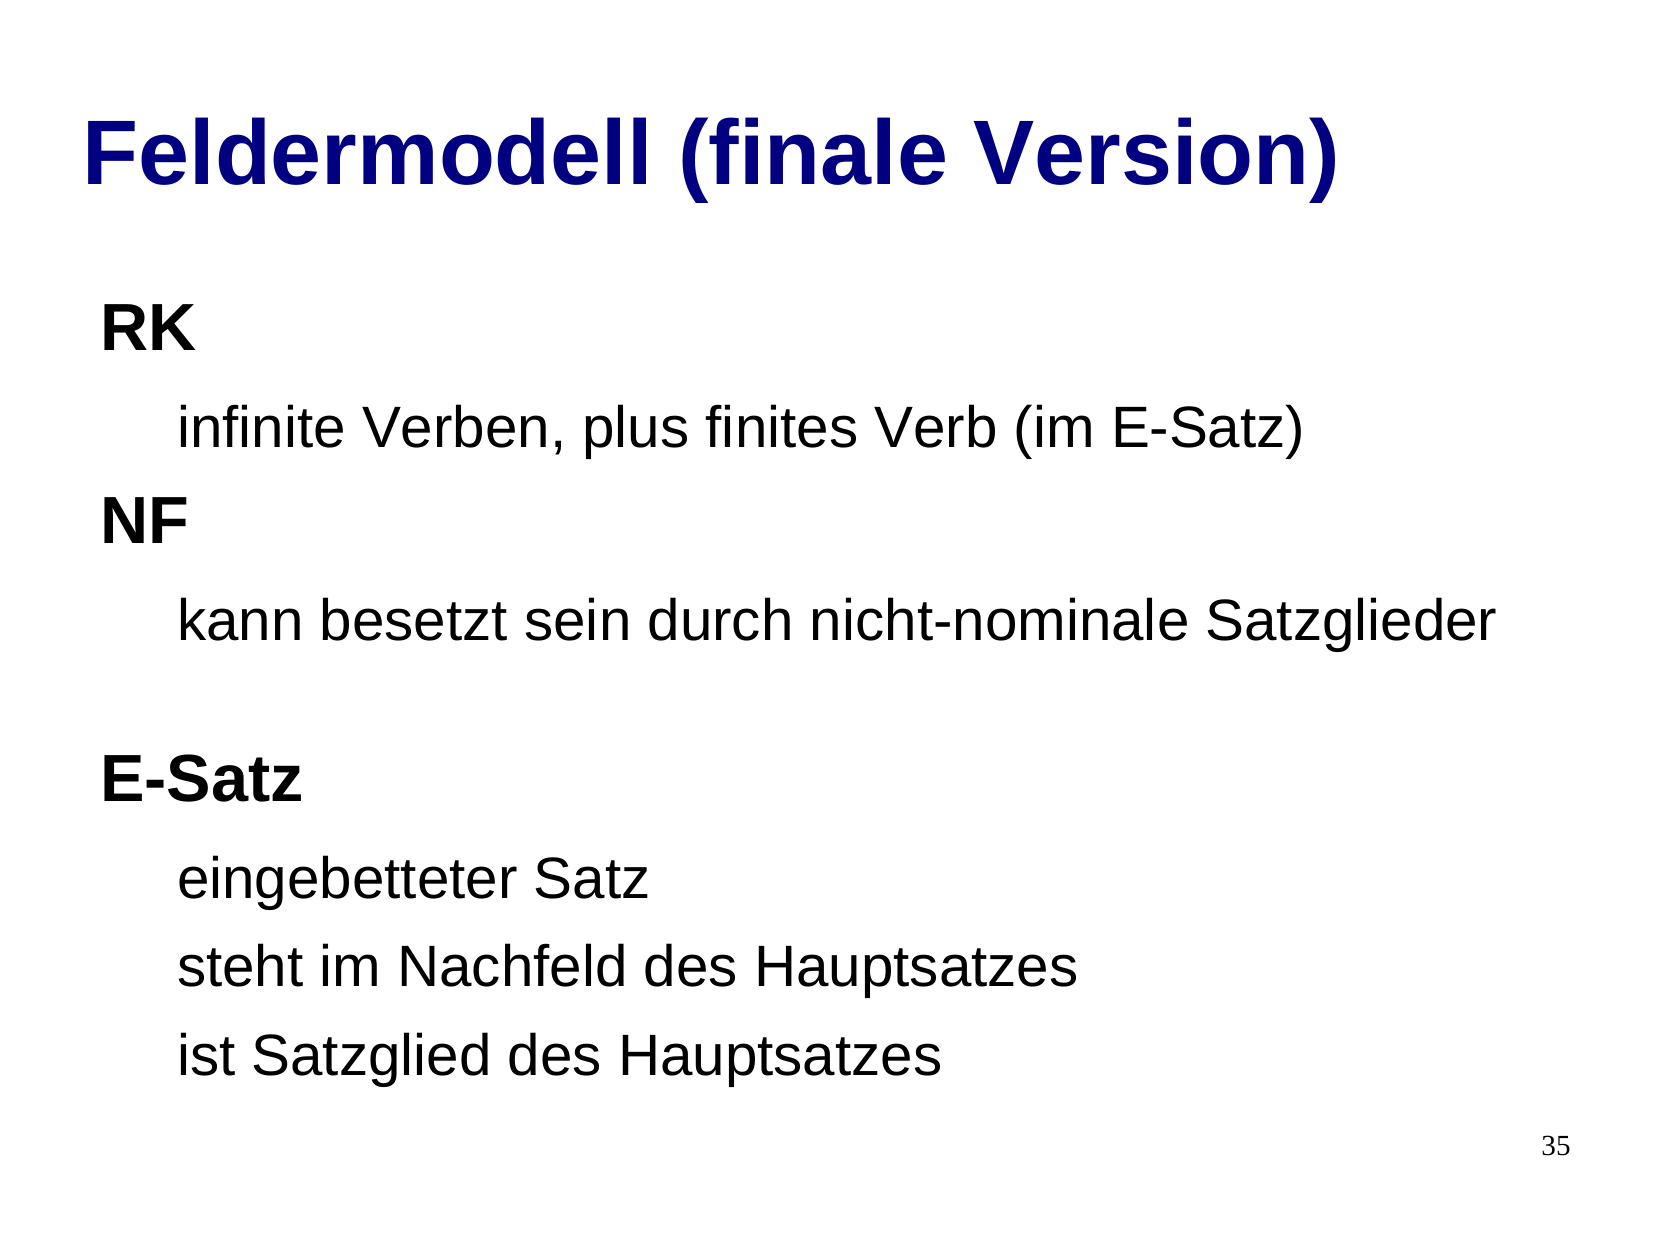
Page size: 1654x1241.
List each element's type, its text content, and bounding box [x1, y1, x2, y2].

list RK infinite Verben, plus finites Verb (im E-Satz) NF kann besetzt sein durch nicht-nominale Satzglieder E-Satz eingebetteter Satz steht im Nachfeld des Hauptsatzes ist Satzglied des Hauptsatzes [82, 290, 1571, 1166]
title Feldermodell (finale Version) [82, 56, 1571, 250]
